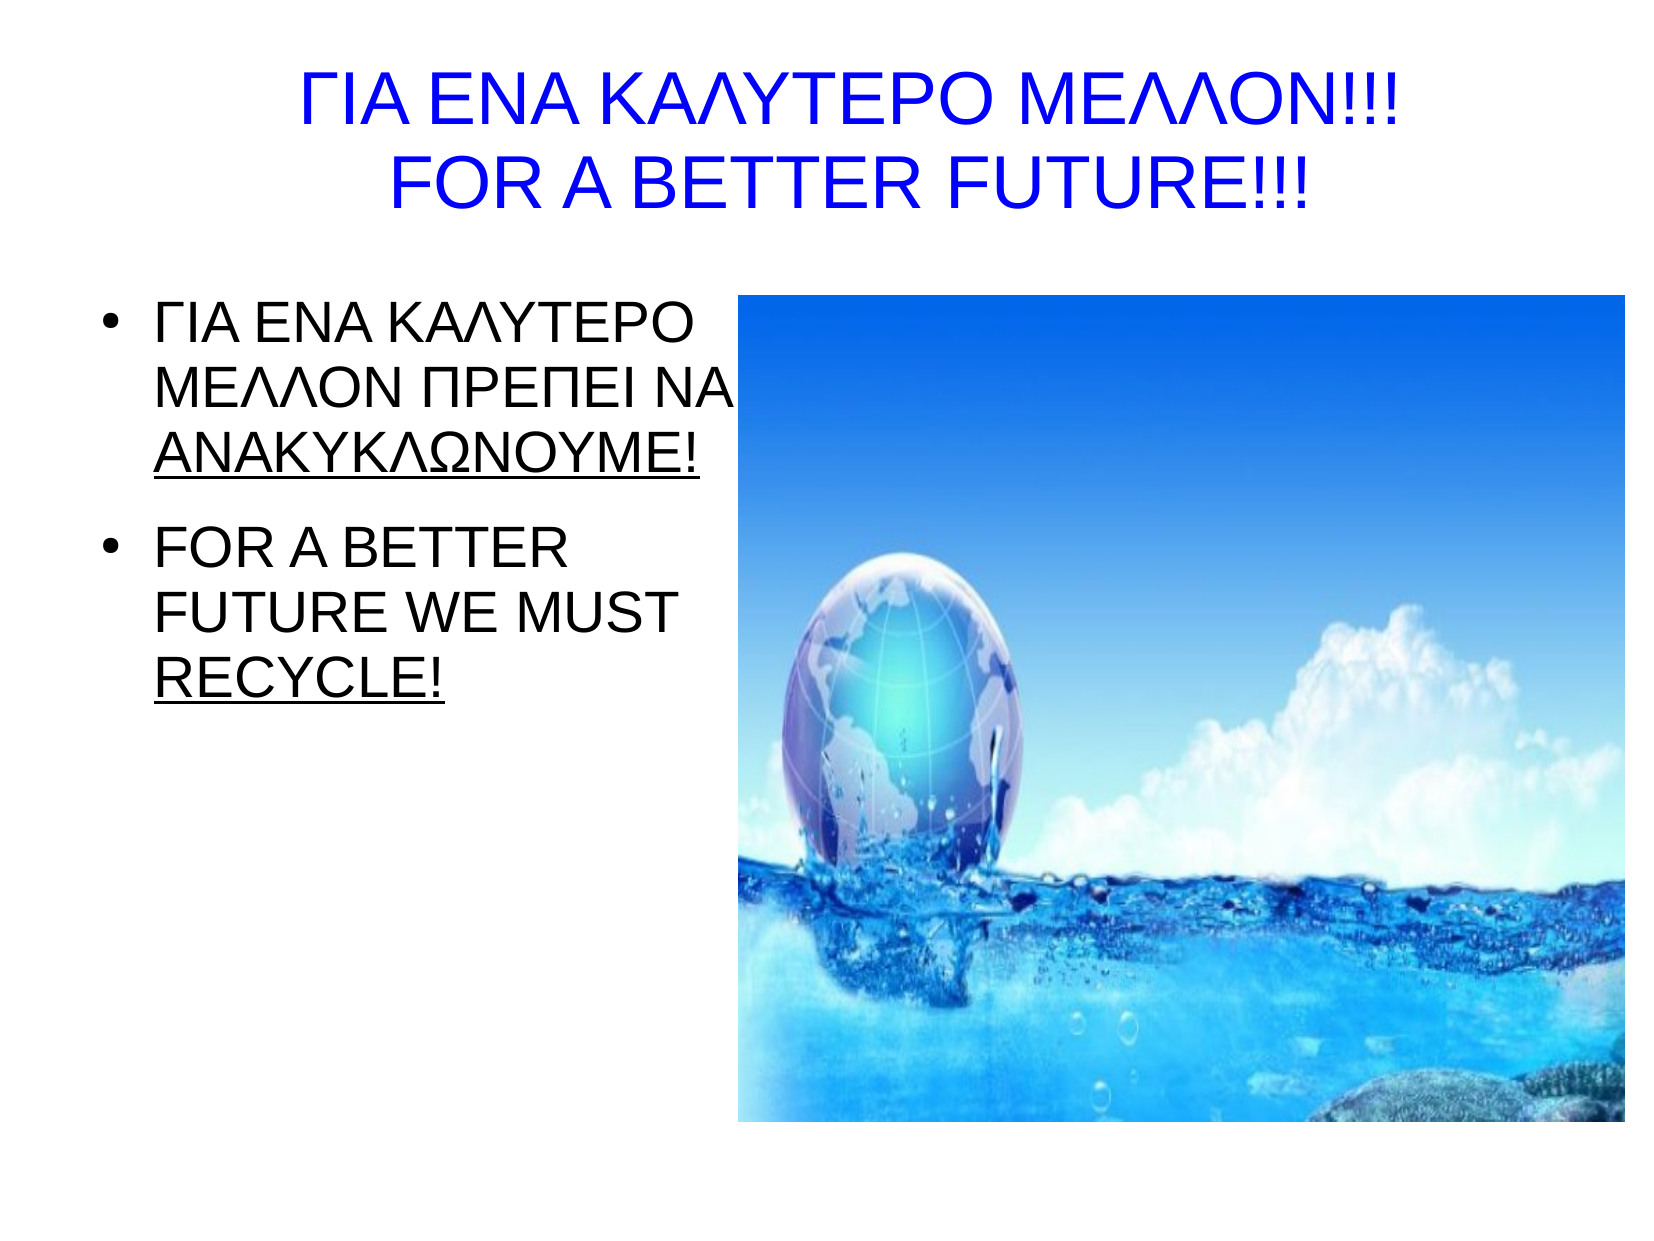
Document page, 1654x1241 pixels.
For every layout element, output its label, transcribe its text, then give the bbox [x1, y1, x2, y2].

title ΓΙΑ ΕΝΑ ΚΑΛΥΤΕΡΟ ΜΕΛΛΟΝ!!! FOR A BETTER FUTURE!!! [106, 43, 1595, 237]
picture [738, 290, 1625, 1123]
list ΓΙΑ ΕΝΑ ΚΑΛΥΤΕΡΟ ΜΕΛΛΟΝ ΠΡΕΠΕΙ ΝΑ ΑΝΑΚΥΚΛΩΝΟΥΜΕ! FOR A BETTER FUTURE WE MUST RECYCLE! [82, 290, 809, 1094]
